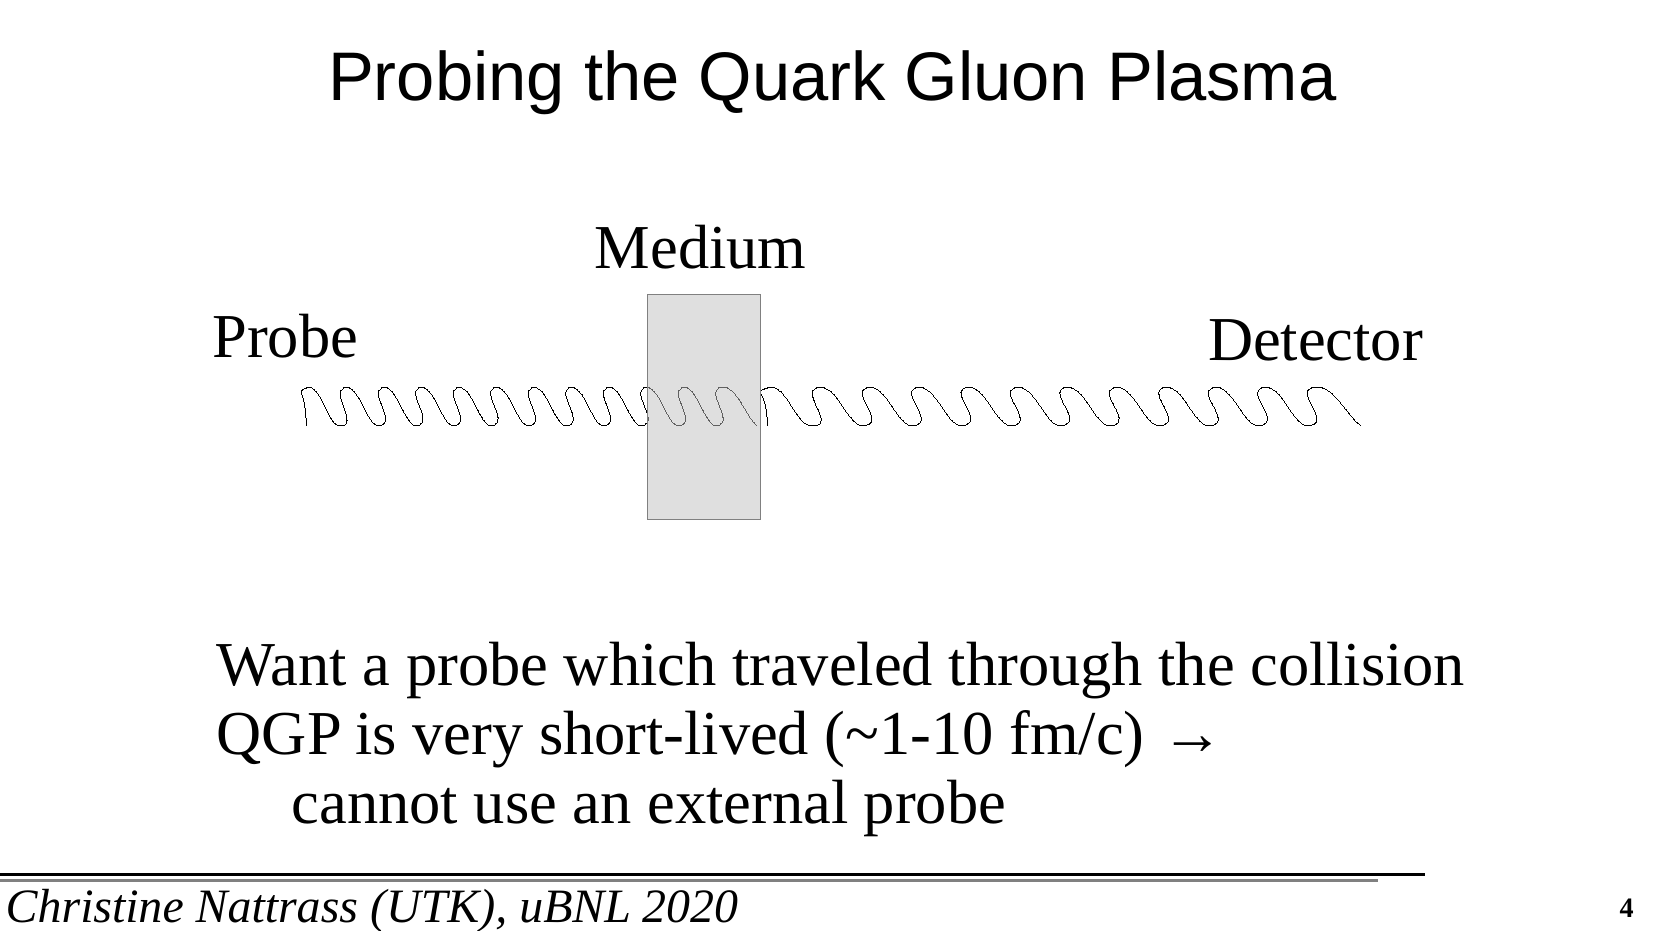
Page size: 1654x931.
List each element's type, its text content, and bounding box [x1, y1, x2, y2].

text_box Probe [197, 294, 423, 379]
text_box Detector [1193, 297, 1473, 382]
title Probing the Quark Gluon Plasma [88, 15, 1577, 139]
text_box Medium [547, 205, 855, 290]
text_box [647, 294, 761, 520]
text_box Want a probe which traveled through the collision QGP is very short-lived (~1-10 fm/c) → cannot use an external probe [202, 622, 1482, 896]
